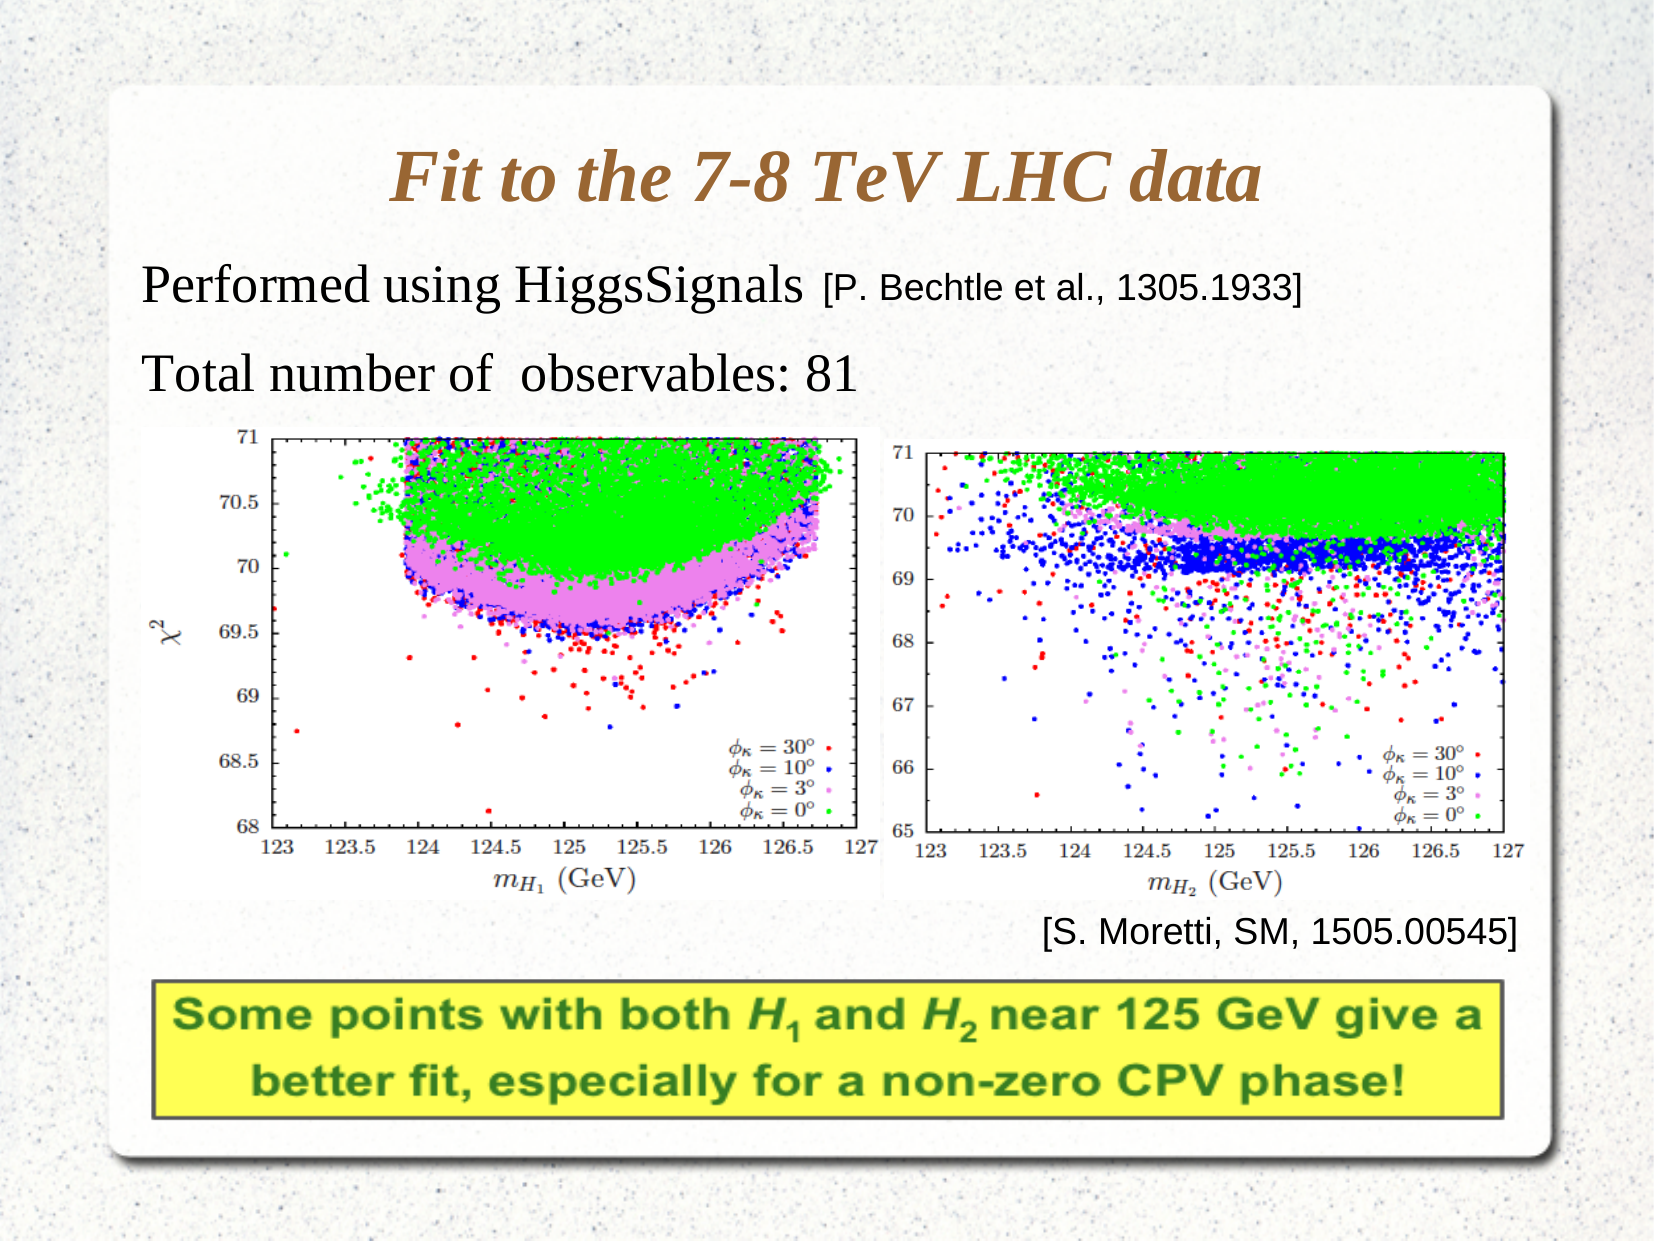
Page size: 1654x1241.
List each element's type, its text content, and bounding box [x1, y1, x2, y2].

list Performed using HiggsSignals Total number of observables: 81 [70, 253, 1430, 404]
text_box [P. Bechtle et al., 1305.1933] [791, 256, 1335, 316]
text_box [S. Moretti, SM, 1505.00545] [957, 899, 1603, 960]
title Fit to the 7-8 TeV LHC data [118, 96, 1536, 256]
picture [0, 0, 1654, 1241]
